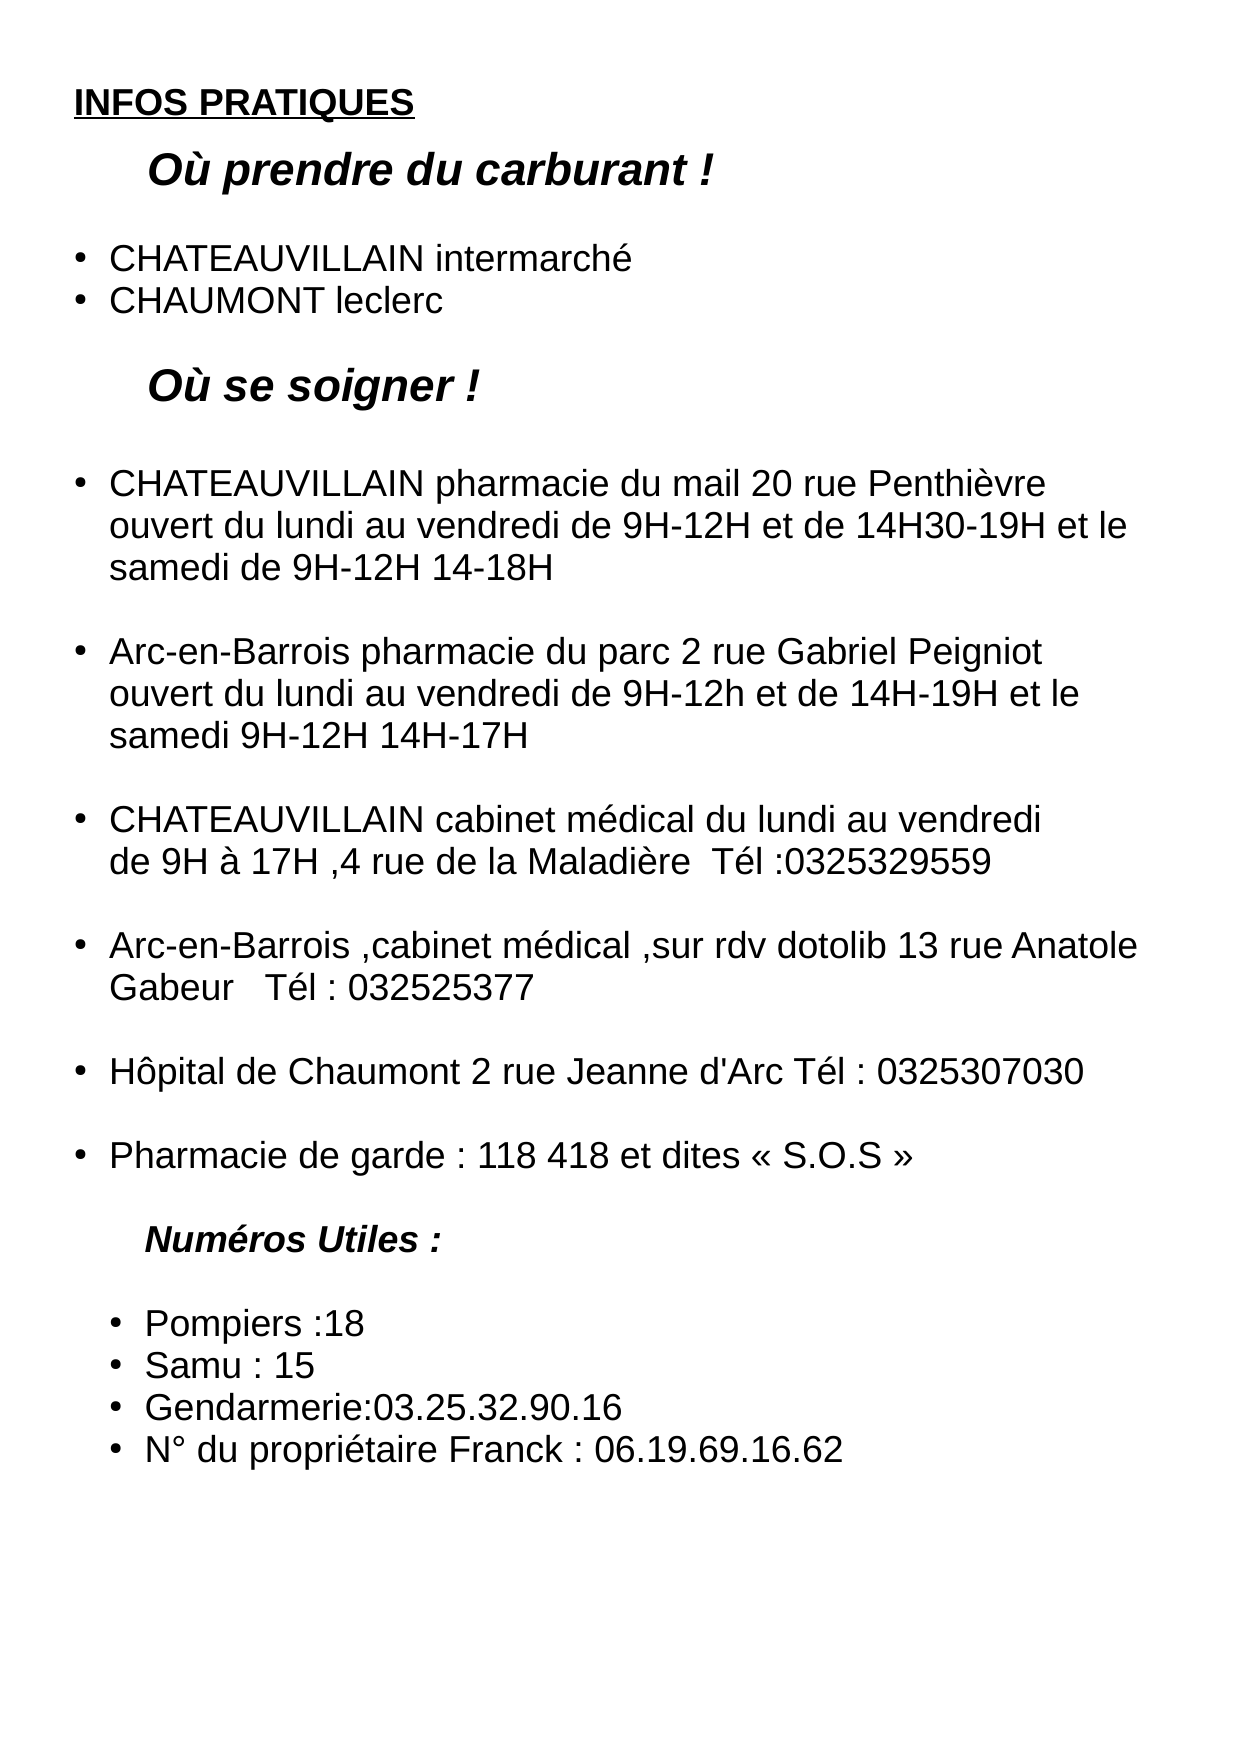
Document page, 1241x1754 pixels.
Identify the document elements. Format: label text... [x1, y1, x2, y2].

text_box Où prendre du carburant ! CHATEAUVILLAIN intermarché CHAUMONT leclerc [59, 136, 731, 352]
text_box [59, 59, 1173, 1754]
text_box INFOS PRATIQUES [59, 73, 429, 174]
text_box Où se soigner ! CHATEAUVILLAIN pharmacie du mail 20 rue Penthièvre ouvert du lundi au vendredi de 9H-12H et de 14H30-19H et le samedi de 9H-12H 14-18H Arc-en-Barrois pharmacie du parc 2 rue Gabriel Peigniot ouvert du lundi au vendredi de 9H-12h et de 14H-19H et le samedi 9H-12H 14H-17H CHATEAUVILLAIN cabinet médical du lundi au vendredi de 9H à 17H ,4 rue de la Maladière Tél :0325329559 Arc-en-Barrois ,cabinet médical ,sur rdv dotolib 13 rue Anatole Gabeur Tél : 032525377 Hôpital de Chaumont 2 rue Jeanne d'Arc Tél : 0325307030 Pharmacie de garde : 118 418 et dites « S.O.S » Numéros Utiles : Pompiers :18 Samu : 15 Gendarmerie:03.25.32.90.16 N° du propriétaire Franck : 06.19.69.16.62 [59, 352, 1168, 1609]
